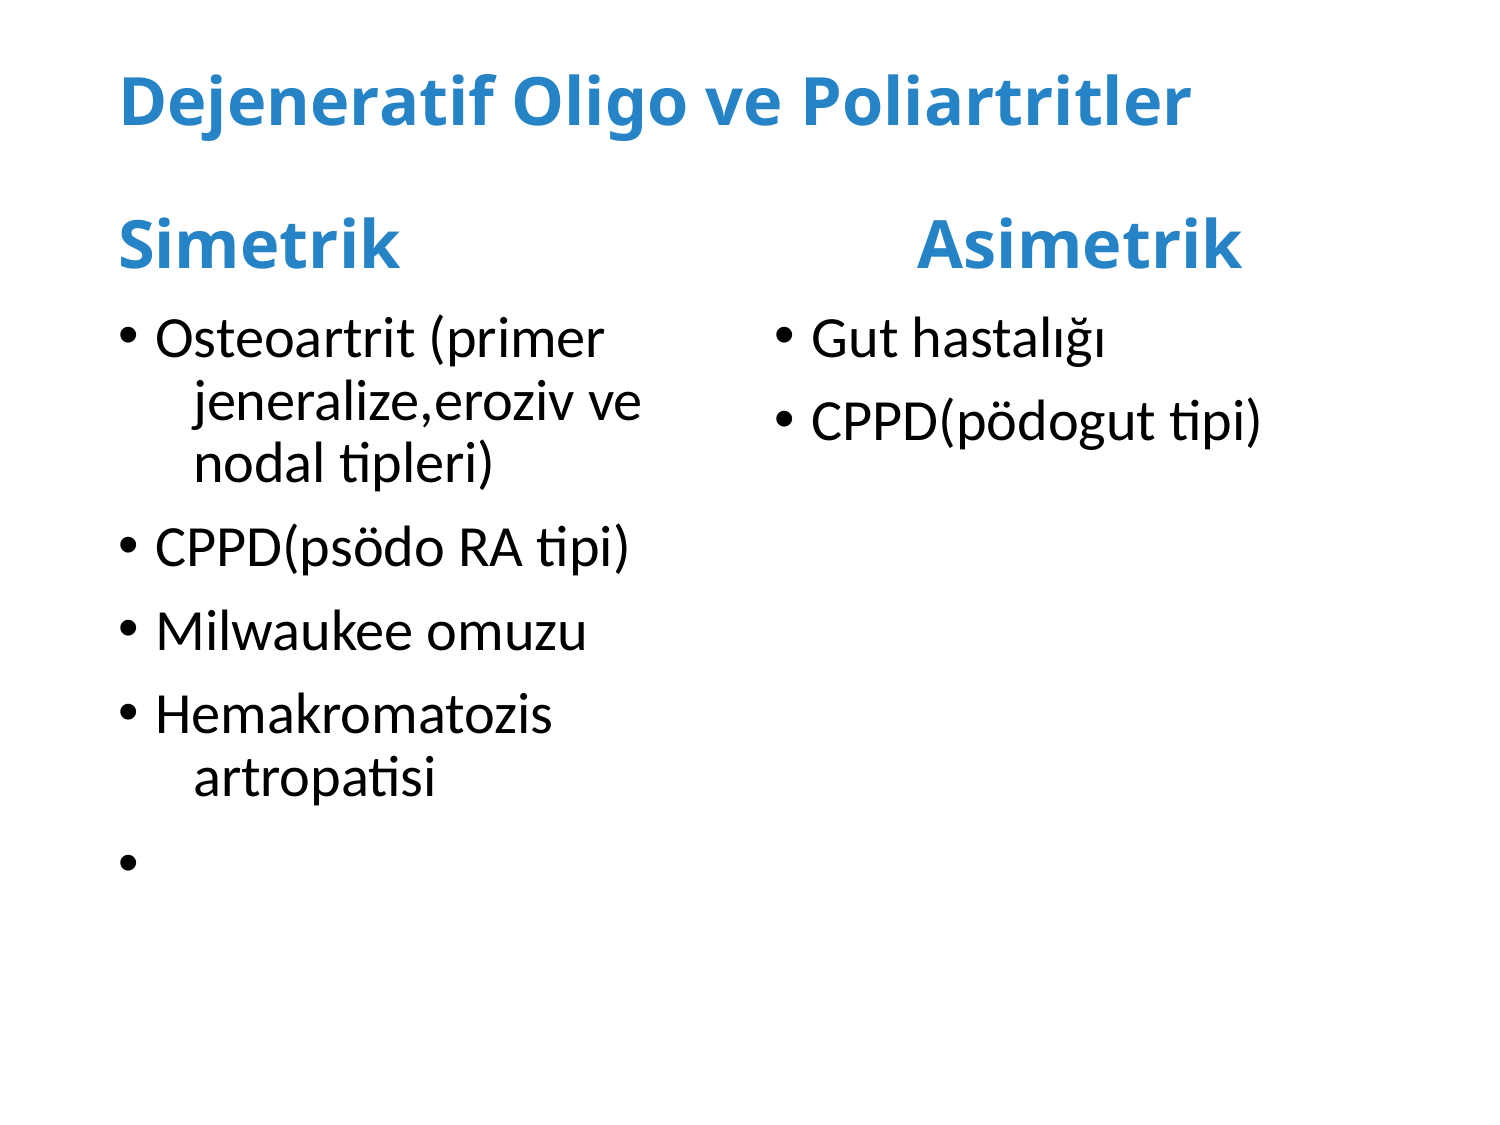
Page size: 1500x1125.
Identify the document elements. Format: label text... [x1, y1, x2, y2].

list Gut hastalığı CPPD(pödogut tipi) [759, 299, 1397, 1014]
title Dejeneratif Oligo ve Poliartritler Simetrik Asimetrik [103, 59, 1397, 278]
list Osteoartrit (primer jeneralize,eroziv ve nodal tipleri) CPPD(psödo RA tipi) Milwaukee omuzu Hemakromatozis artropatisi [103, 299, 741, 1014]
